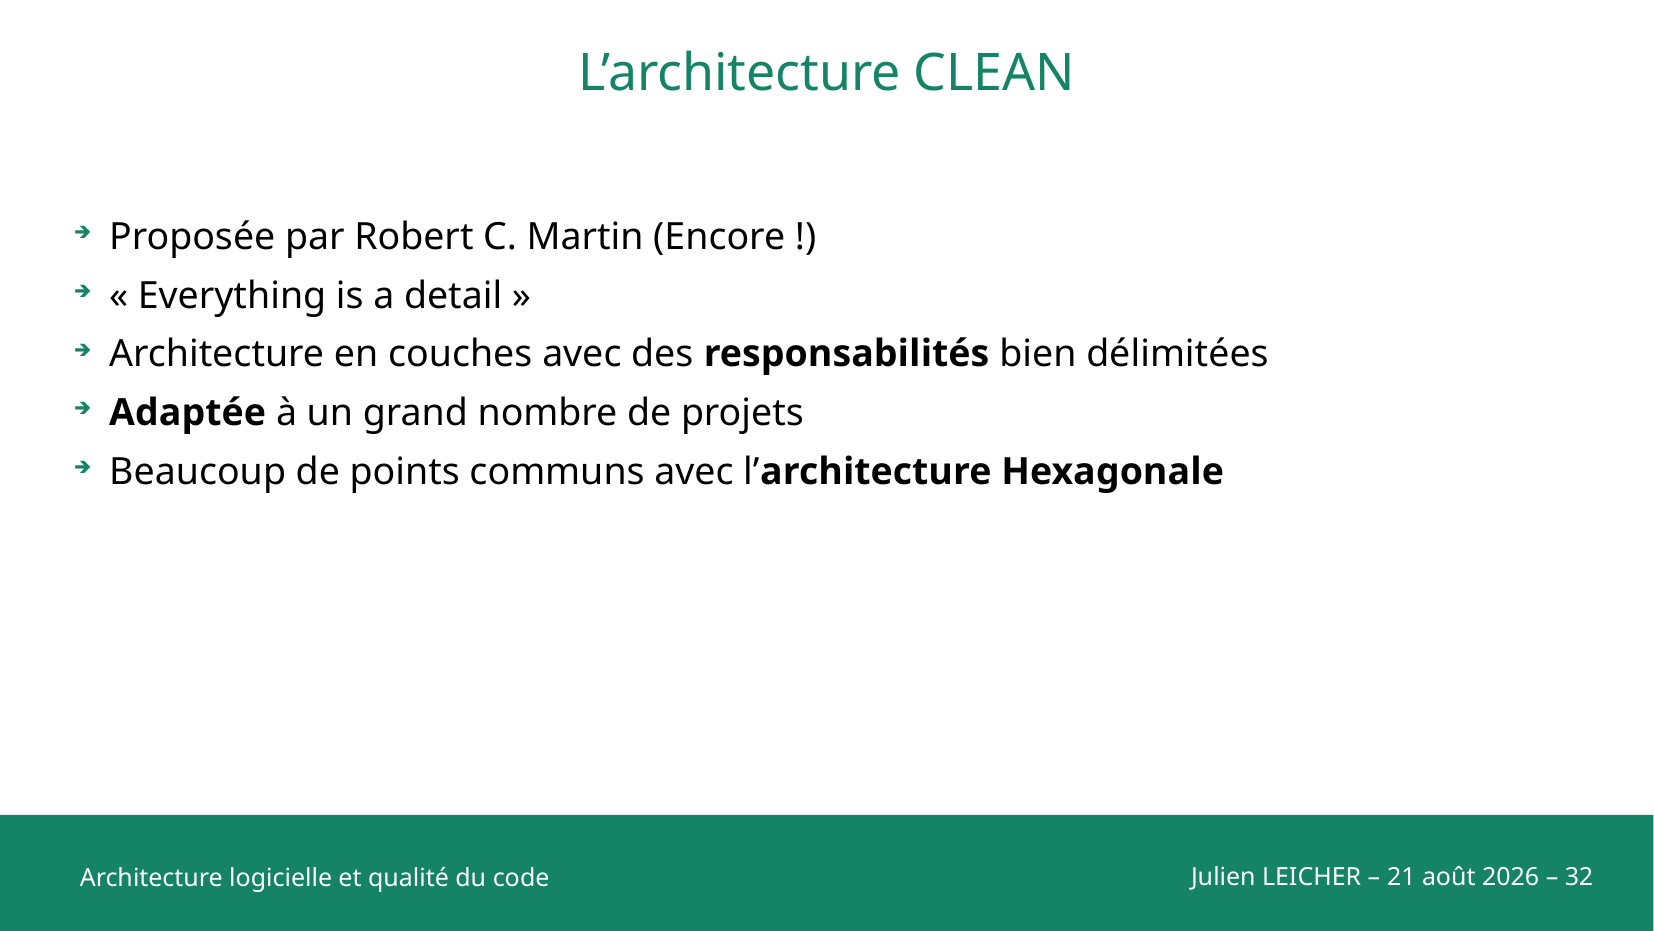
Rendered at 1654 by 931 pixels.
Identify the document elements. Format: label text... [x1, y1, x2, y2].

text_box Architecture logicielle et qualité du code [64, 852, 798, 898]
text_box L’architecture CLEAN [0, 27, 1654, 113]
text_box Proposée par Robert C. Martin (Encore !) « Everything is a detail » Architecture en couches avec des responsabilités bien délimitées Adaptée à un grand nombre de projets Beaucoup de points communs avec l’architecture Hexagonale [59, 194, 1595, 678]
text_box Julien LEICHER – 3 mars 2022 – 41 [0, 814, 1654, 931]
